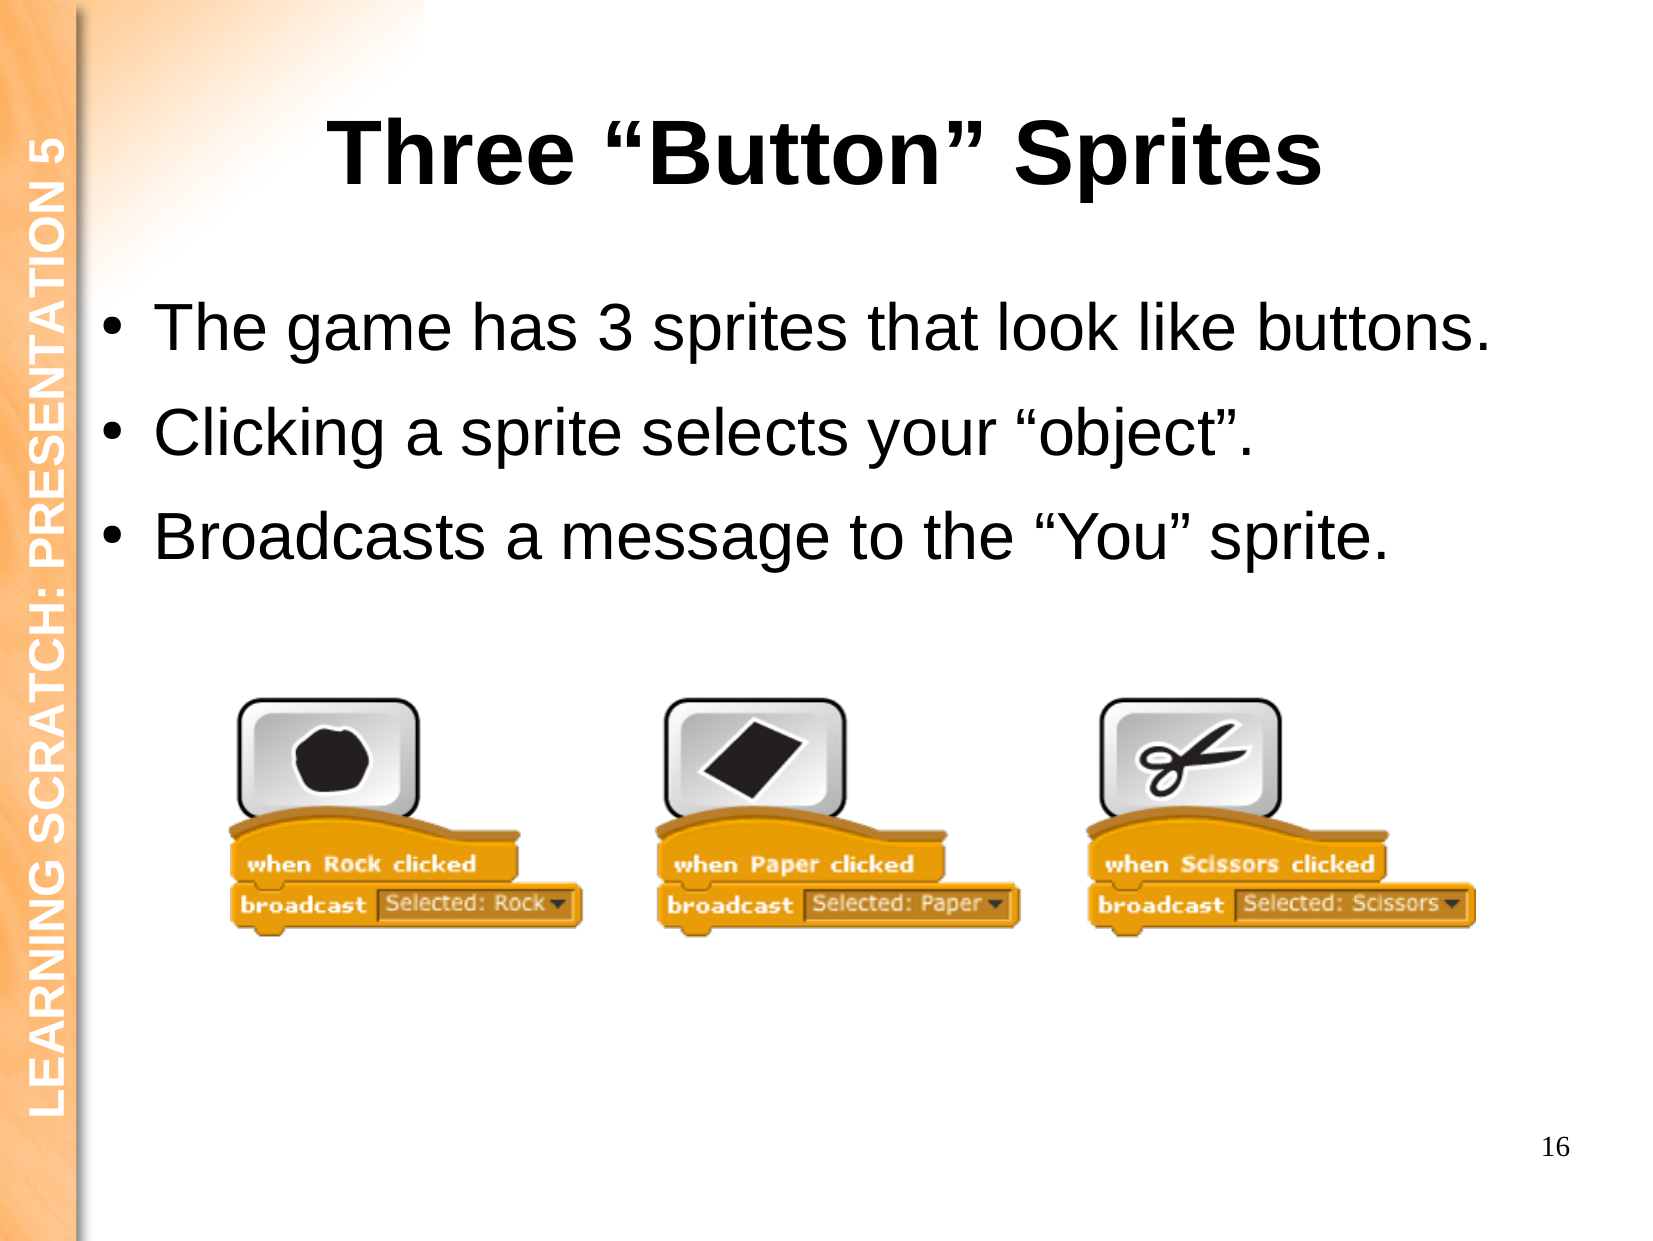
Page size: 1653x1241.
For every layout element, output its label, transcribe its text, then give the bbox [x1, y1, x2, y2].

title Three “Button” Sprites [82, 56, 1571, 250]
picture [187, 622, 1476, 938]
picture [0, 0, 424, 1241]
list The game has 3 sprites that look like buttons. Clicking a sprite selects your “object”. Broadcasts a message to the “You” sprite. [82, 290, 1571, 1095]
